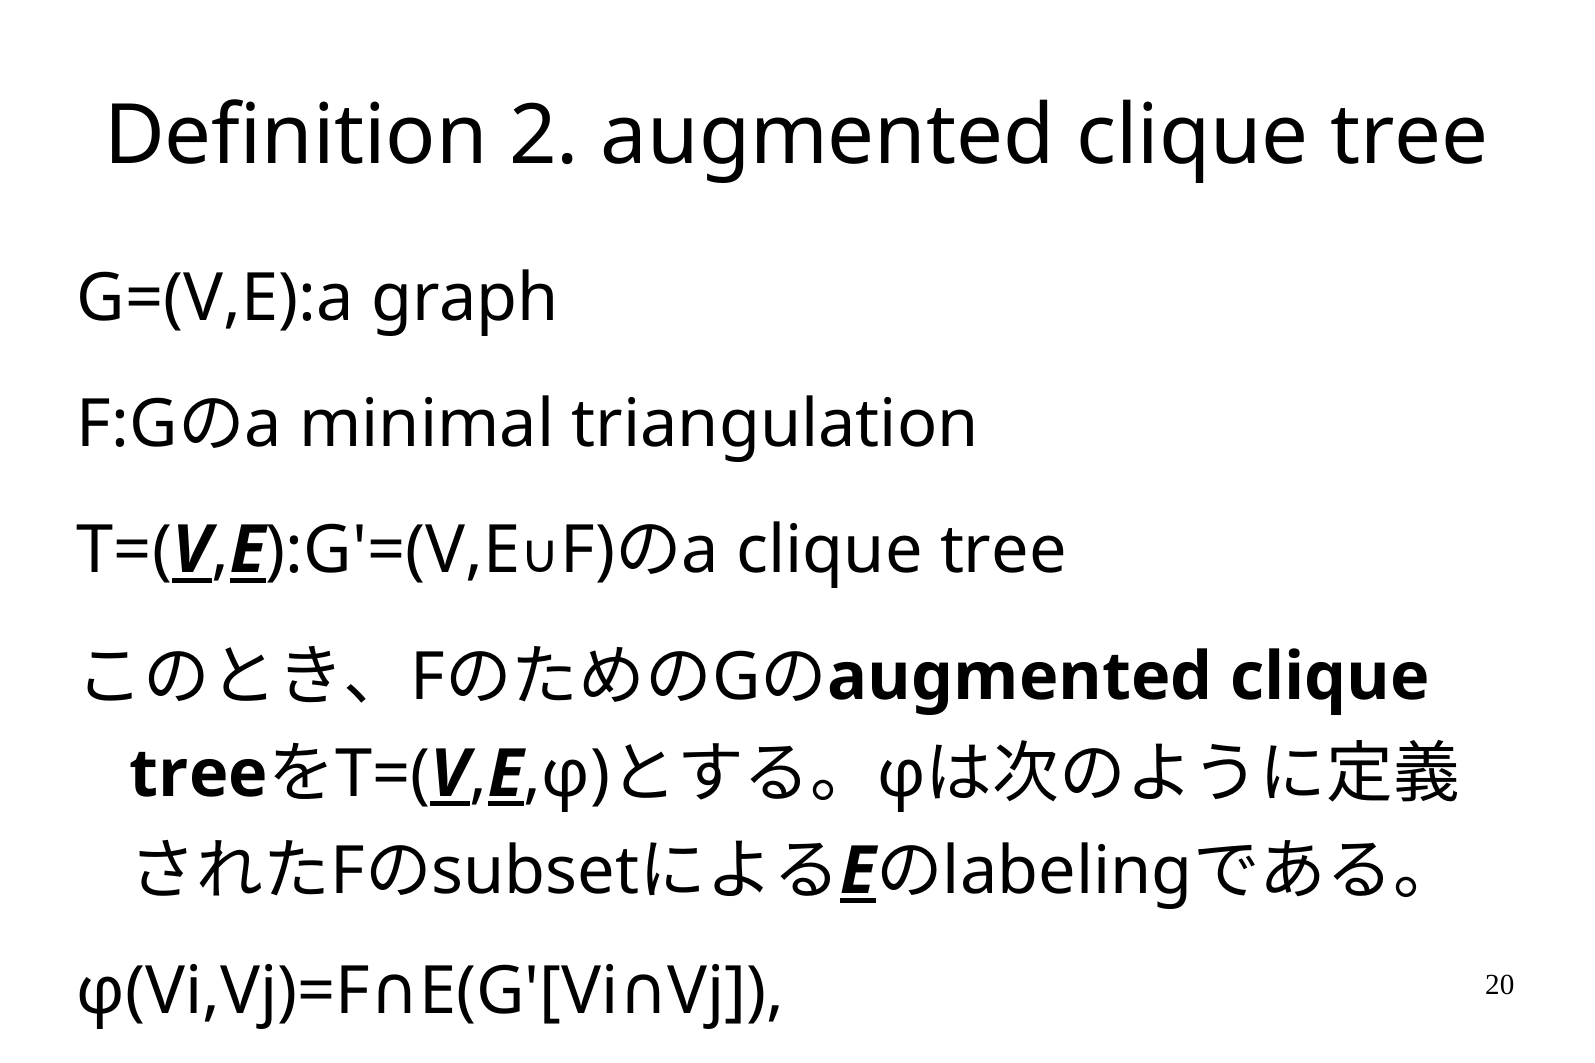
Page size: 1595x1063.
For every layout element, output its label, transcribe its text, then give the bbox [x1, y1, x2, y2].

list G=(V,E):a graph F:Gのa minimal triangulation T=(V,E):G'=(V,E∪F)のa clique tree このとき、FのためのGのaugmented clique treeをT=(V,E,φ)とする。φは次のように定義されたFのsubsetによるEのlabelingである。 φ(Vi,Vj)=F∩E(G'[Vi∩Vj]), G'[U]はV(G')のsubset UによってinduceされたG'のsubgraph [59, 248, 1515, 1063]
title Definition 2. augmented clique tree [59, 49, 1536, 213]
